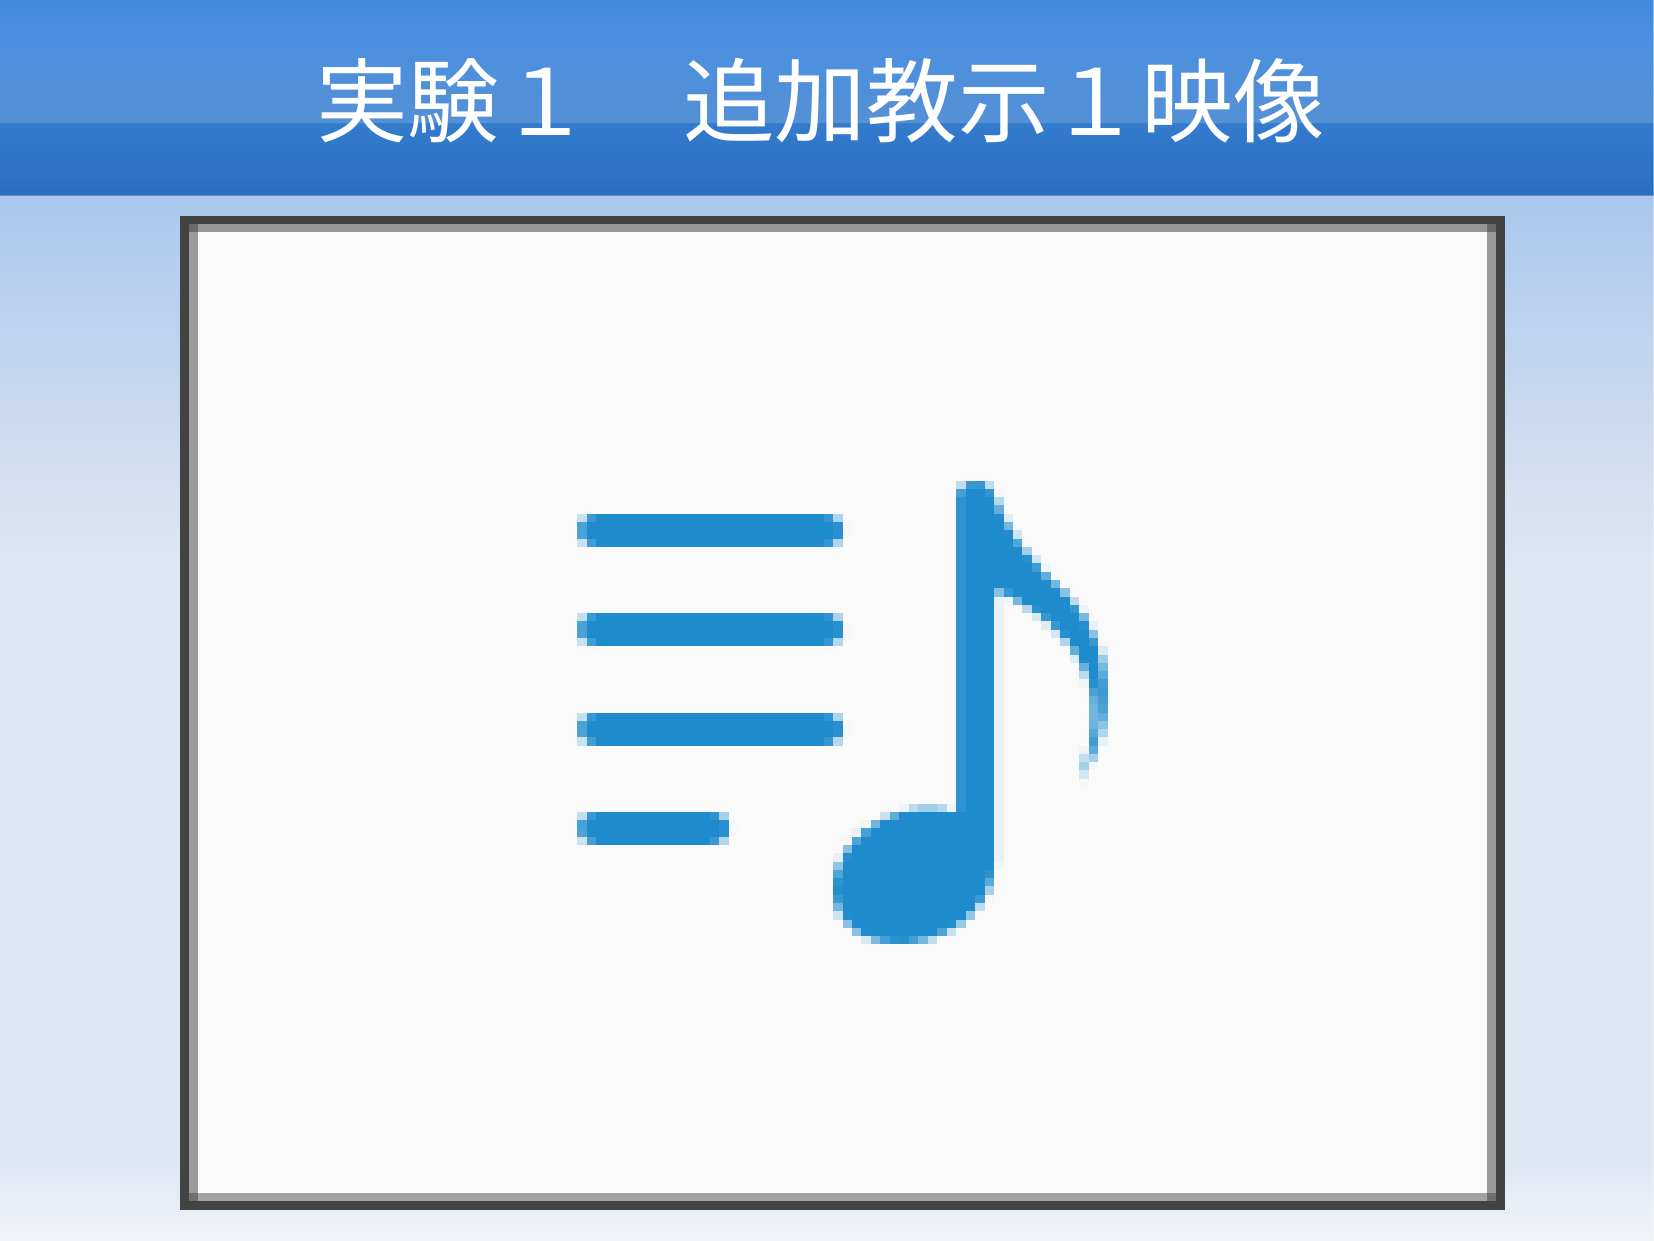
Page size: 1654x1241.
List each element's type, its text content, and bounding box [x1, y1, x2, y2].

text_box [179, 215, 1506, 1211]
title 実験１ 追加教示１映像 [76, 0, 1565, 208]
picture [0, 0, 1654, 1241]
